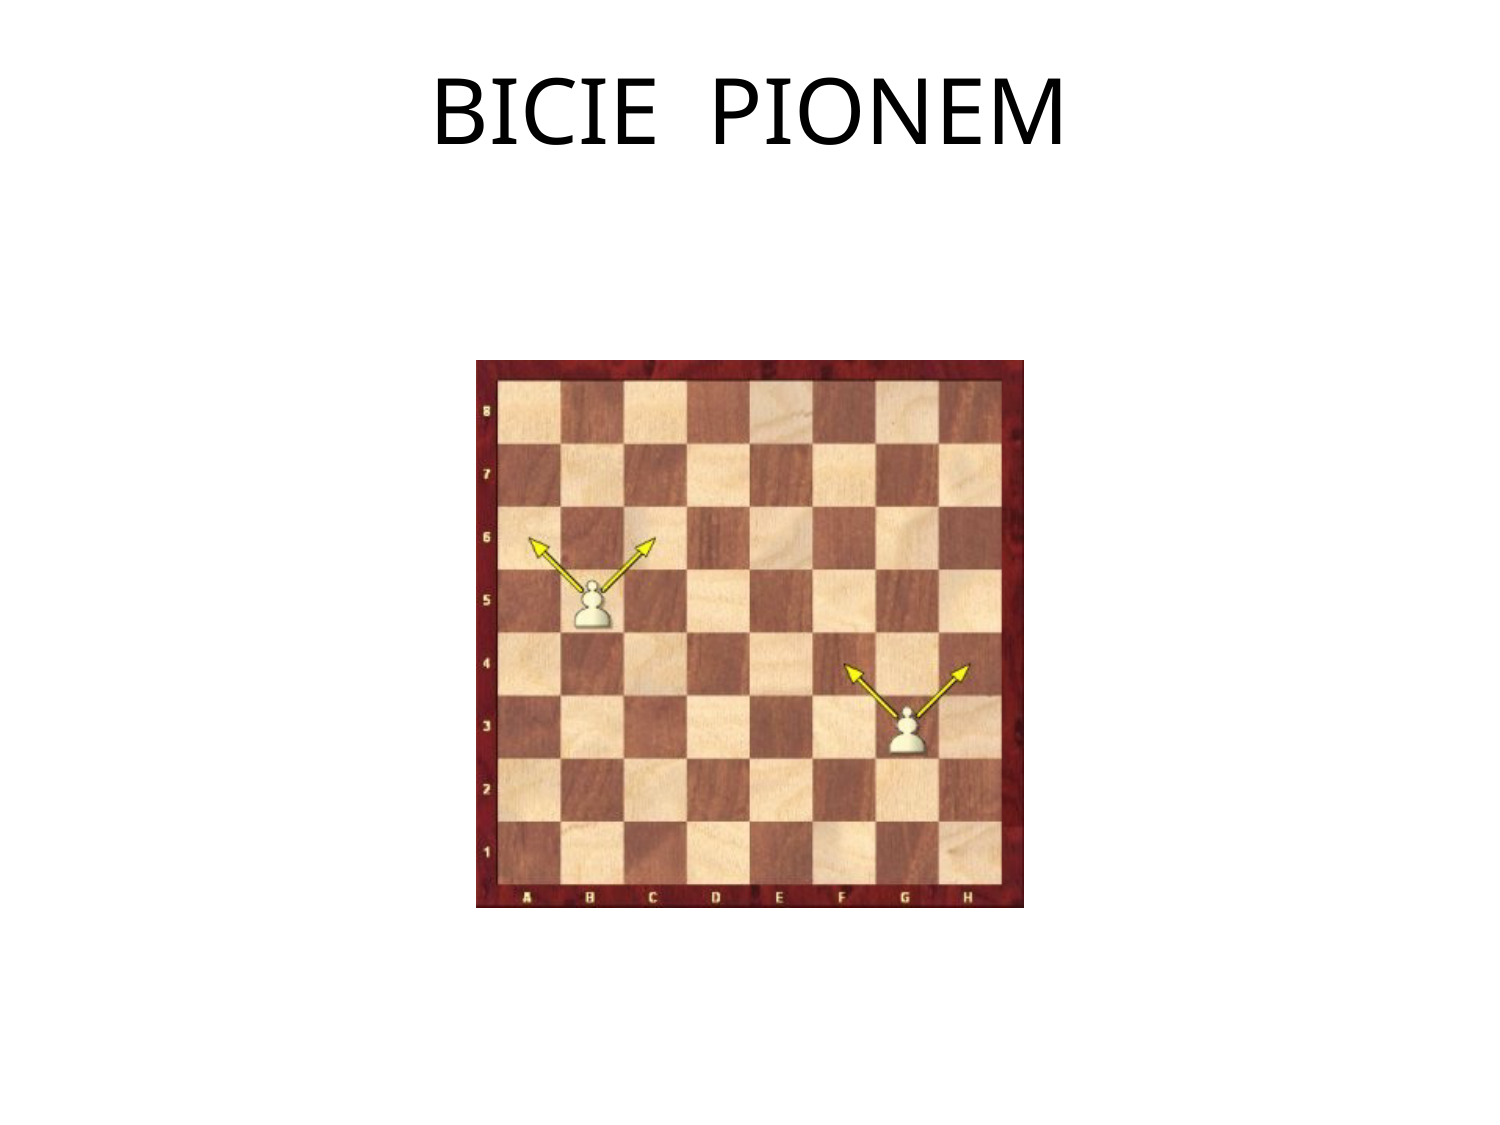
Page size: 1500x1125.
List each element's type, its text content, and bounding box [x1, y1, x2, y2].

picture [476, 360, 1024, 908]
title BICIE PIONEM [75, 45, 1425, 233]
